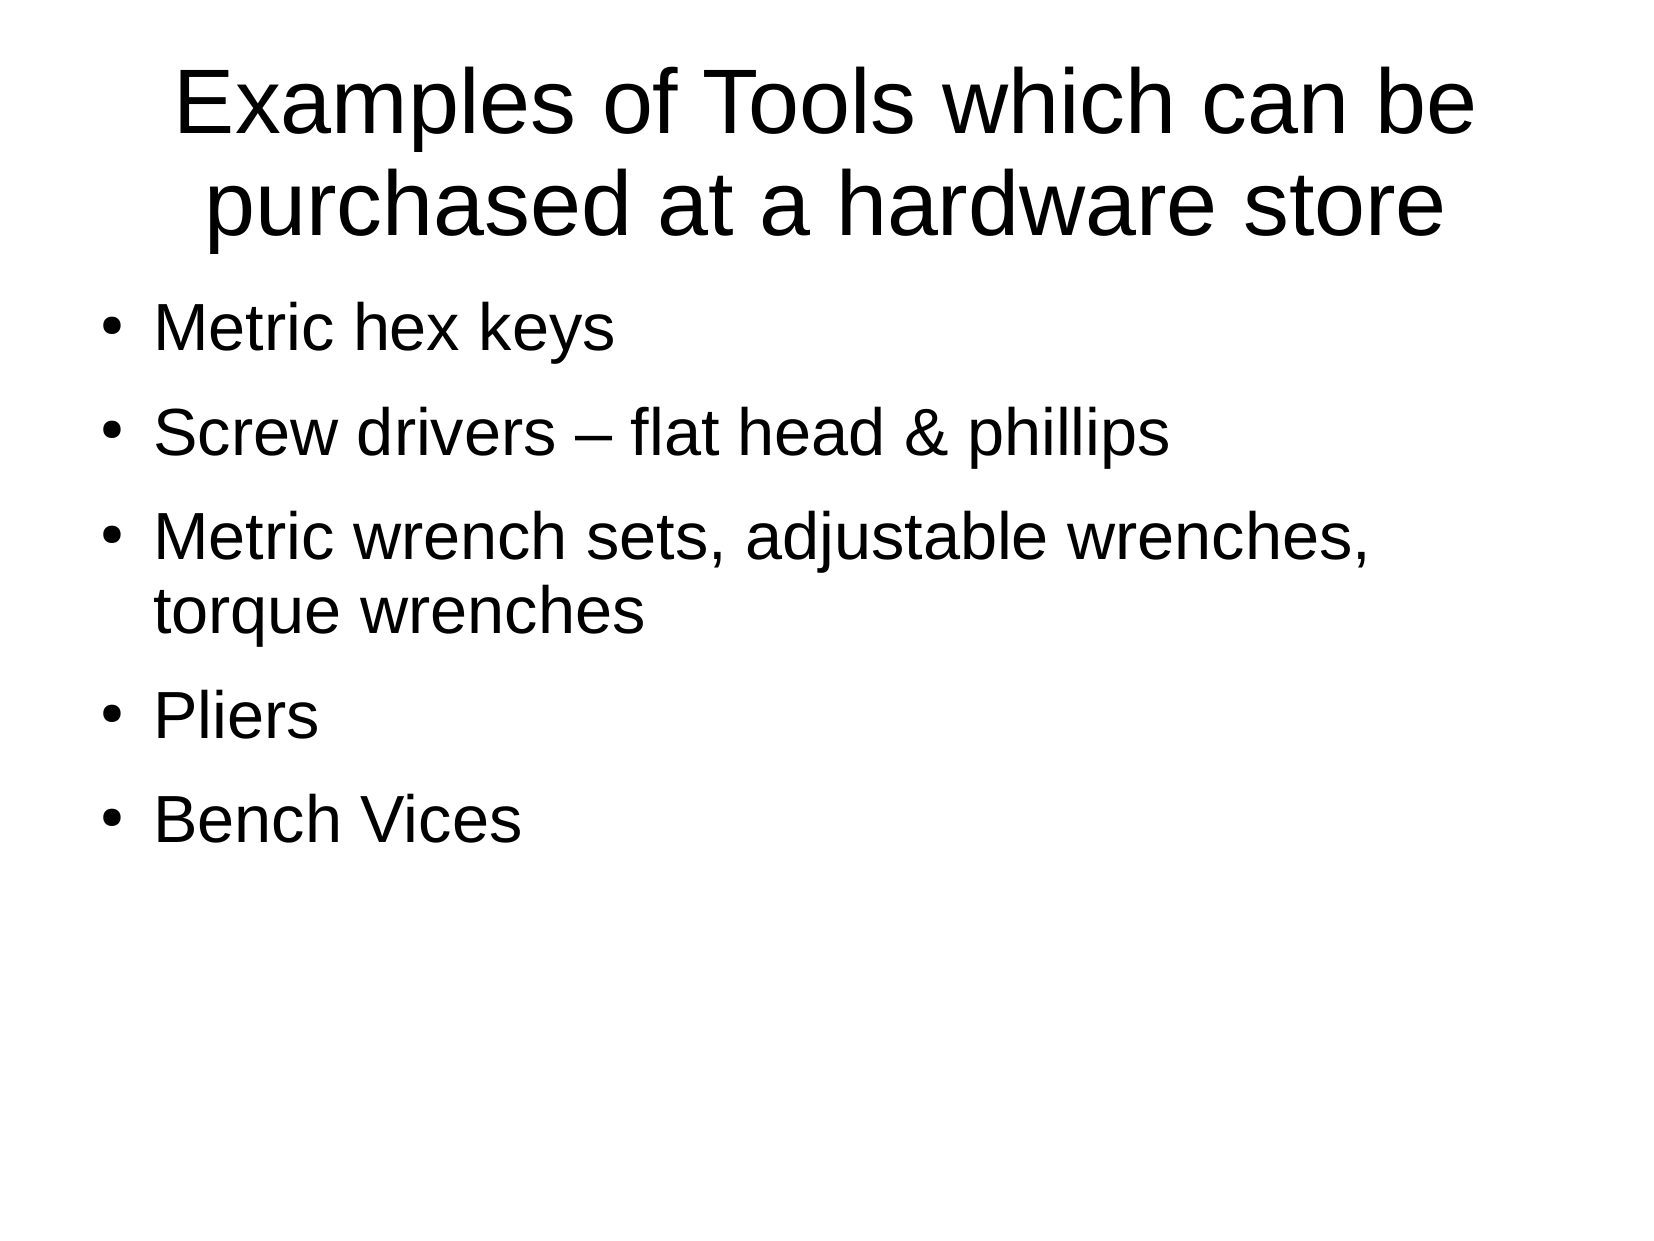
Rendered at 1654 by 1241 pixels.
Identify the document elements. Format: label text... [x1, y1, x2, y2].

list Metric hex keys Screw drivers – flat head & phillips Metric wrench sets, adjustable wrenches, torque wrenches Pliers Bench Vices [82, 290, 1571, 1010]
title Examples of Tools which can be purchased at a hardware store [82, 49, 1571, 257]
